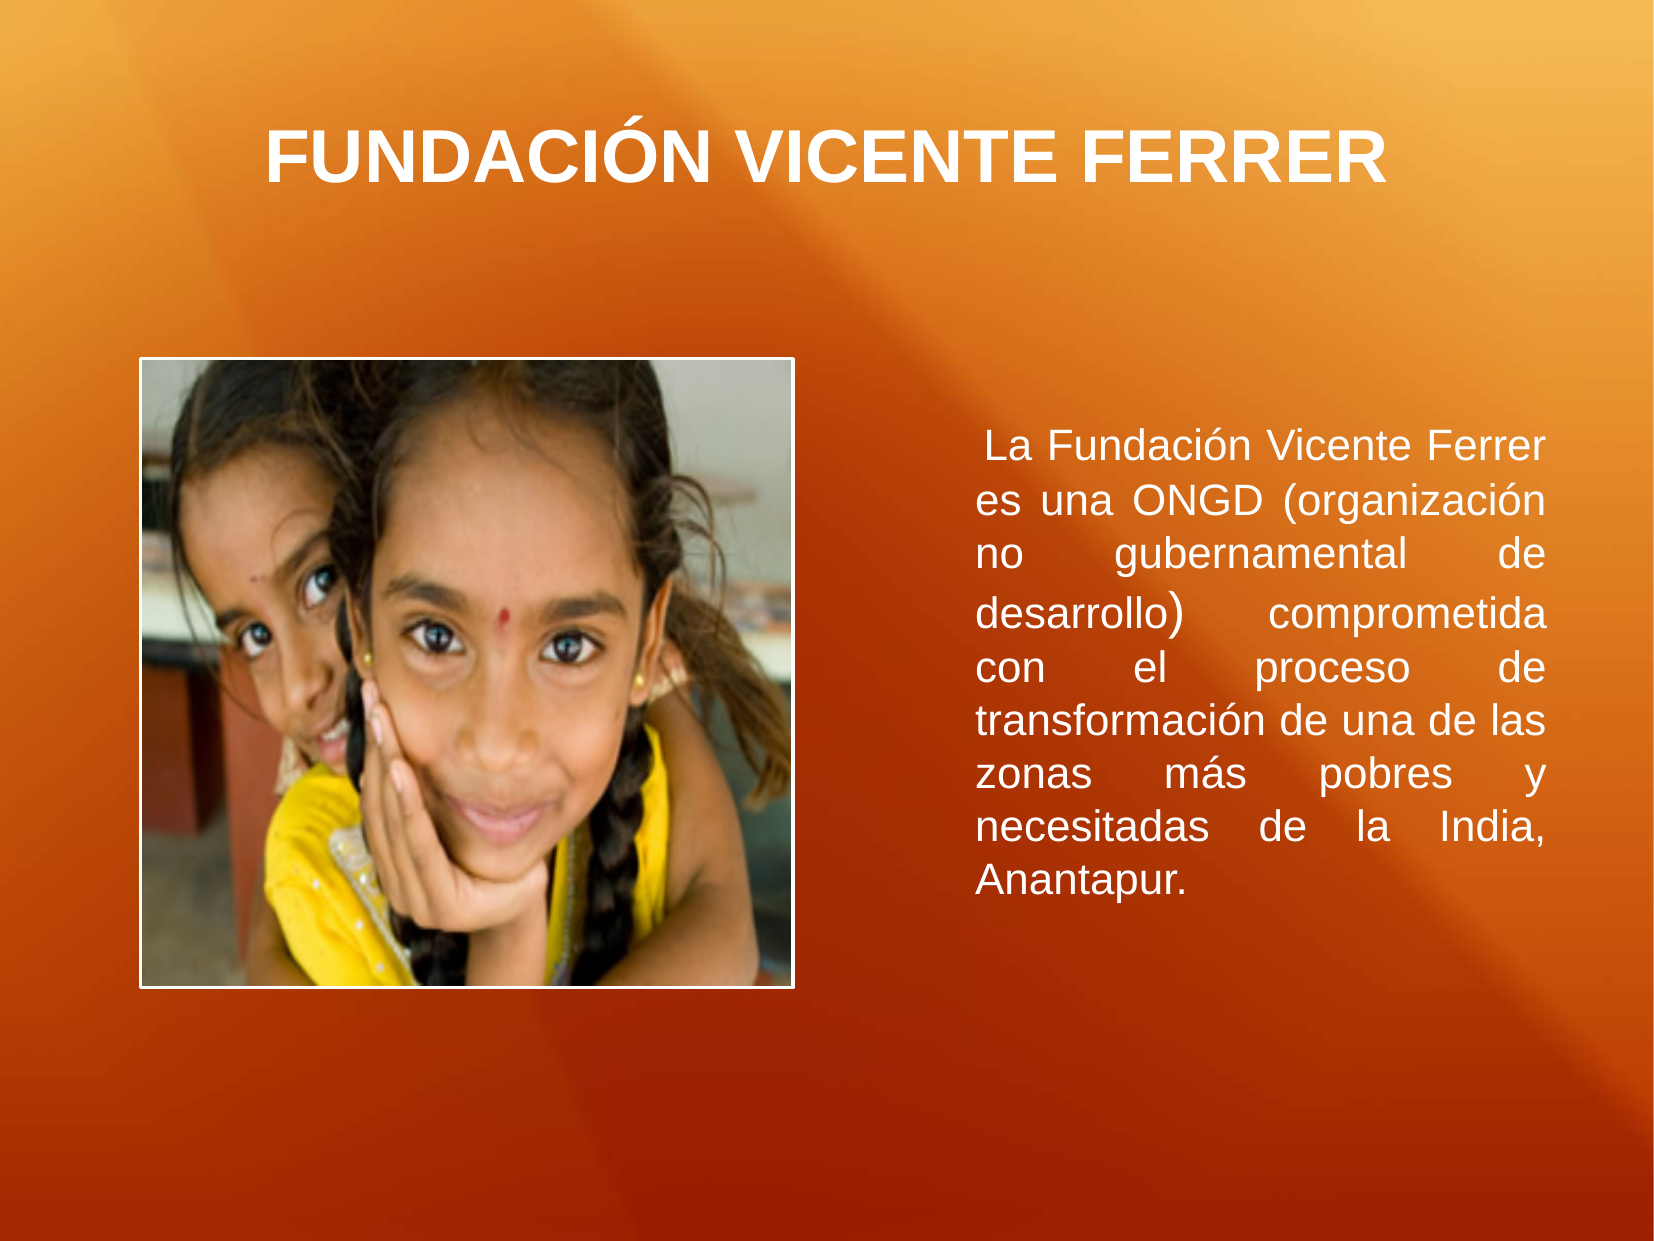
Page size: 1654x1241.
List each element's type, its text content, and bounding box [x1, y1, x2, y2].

list La Fundación Vicente Ferrer es una ONGD (organización no gubernamental de desarrollo) comprometida con el proceso de transformación de una de las zonas más pobres y necesitadas de la India, Anantapur. [850, 401, 1548, 945]
title FUNDACIÓN VICENTE FERRER [82, 56, 1571, 250]
picture [141, 360, 792, 987]
